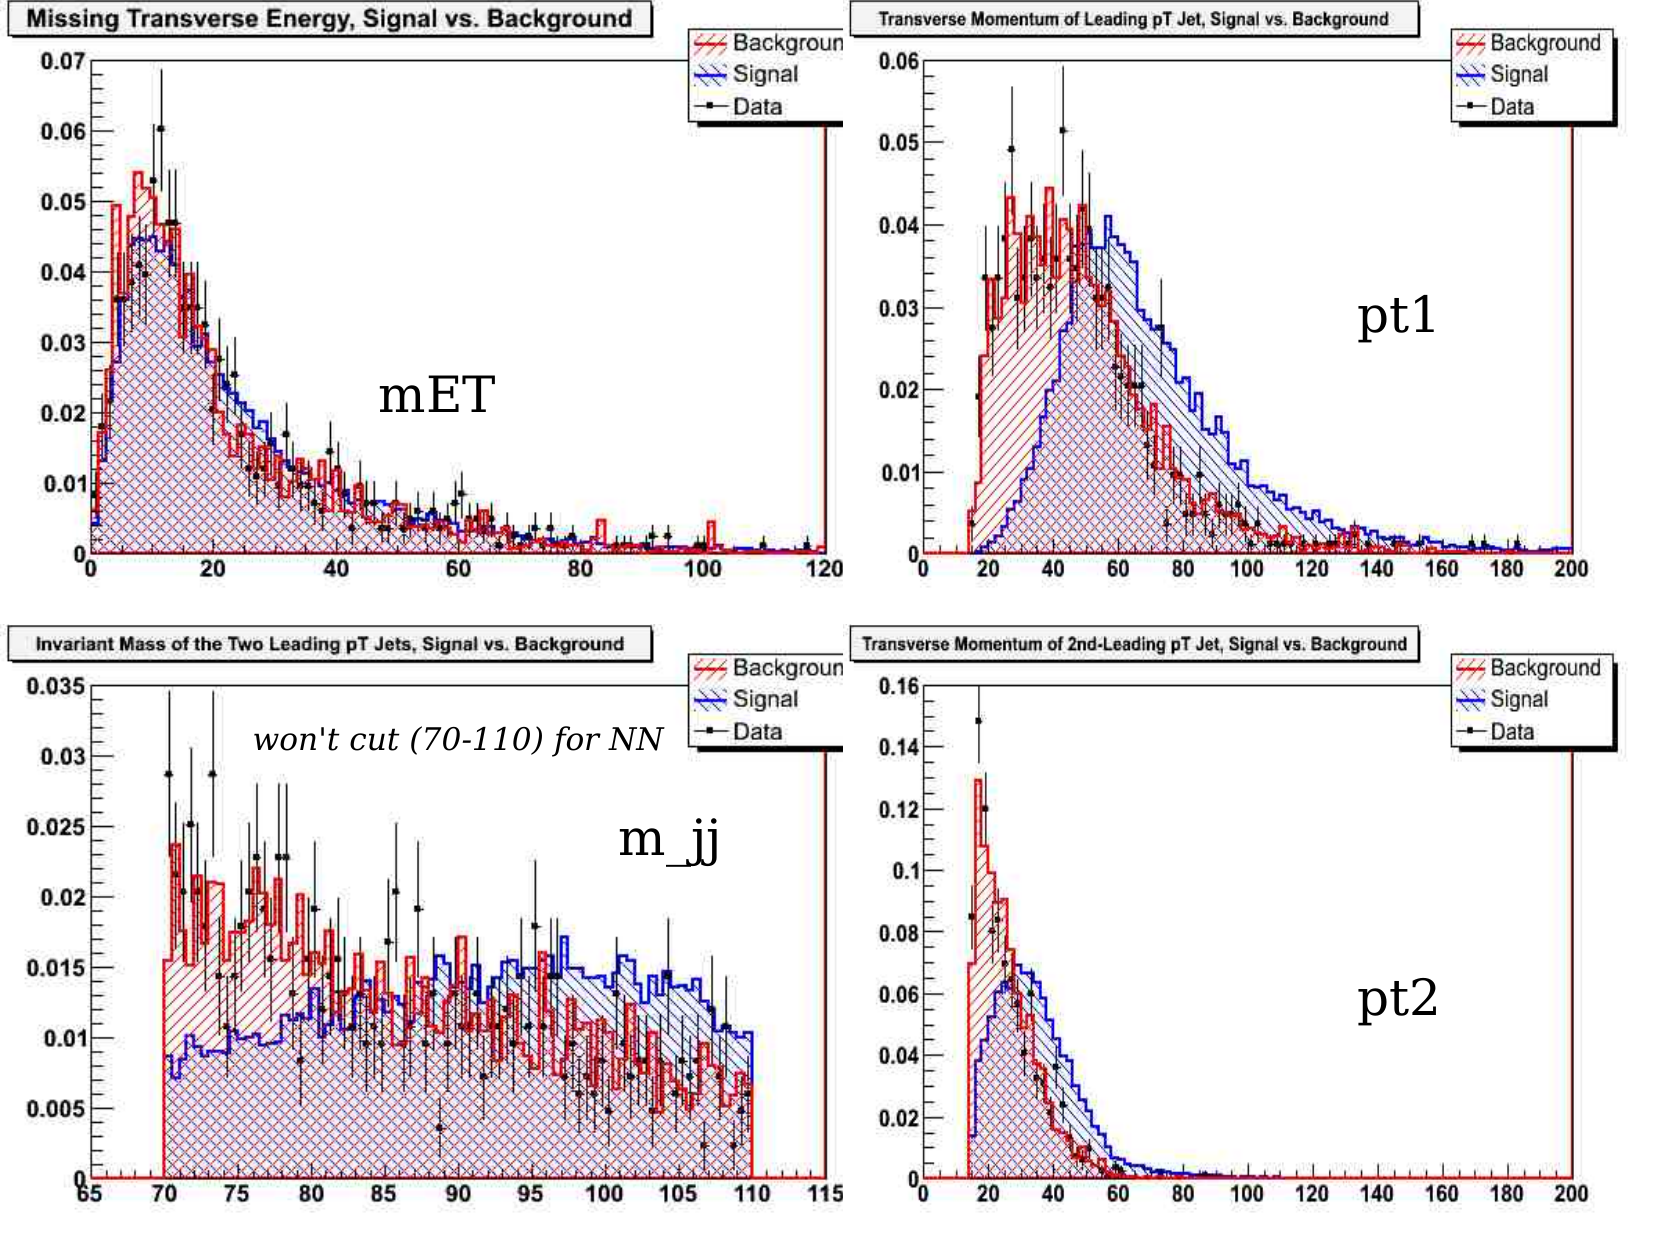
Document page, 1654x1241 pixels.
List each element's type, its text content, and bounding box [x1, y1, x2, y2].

text_box won't cut (70-110) for NN [252, 721, 665, 758]
text_box pt2 [1357, 969, 1442, 1028]
text_box m_jj [618, 808, 723, 867]
text_box mET [378, 366, 497, 425]
text_box pt1 [1357, 285, 1442, 345]
picture [0, 624, 1654, 1241]
picture [0, 0, 1654, 616]
